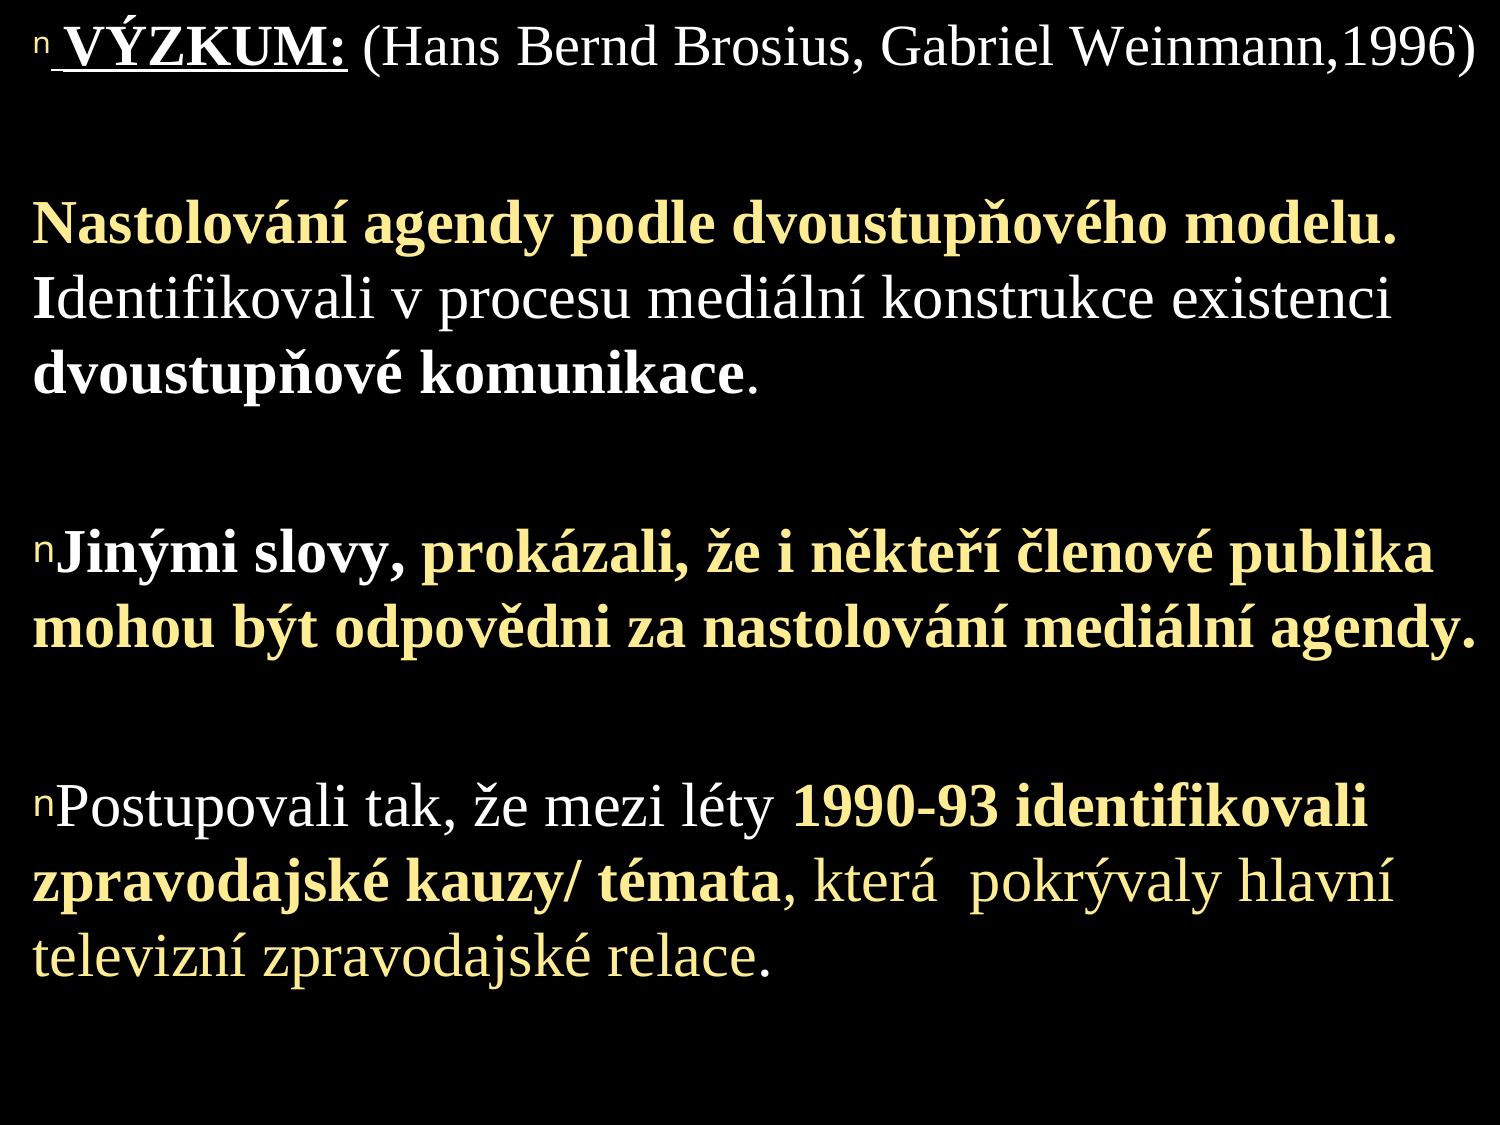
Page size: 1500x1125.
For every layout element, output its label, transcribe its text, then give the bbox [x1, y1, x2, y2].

list VÝZKUM: (Hans Bernd Brosius, Gabriel Weinmann,1996) Nastolování agendy podle dvoustupňového modelu. Identifikovali v procesu mediální konstrukce existenci dvoustupňové komunikace. Jinými slovy, prokázali, že i někteří členové publika mohou být odpovědni za nastolování mediální agendy. Postupovali tak, že mezi léty 1990-93 identifikovali zpravodajské kauzy/ témata, která pokrývaly hlavní televizní zpravodajské relace. [0, 0, 1500, 1125]
